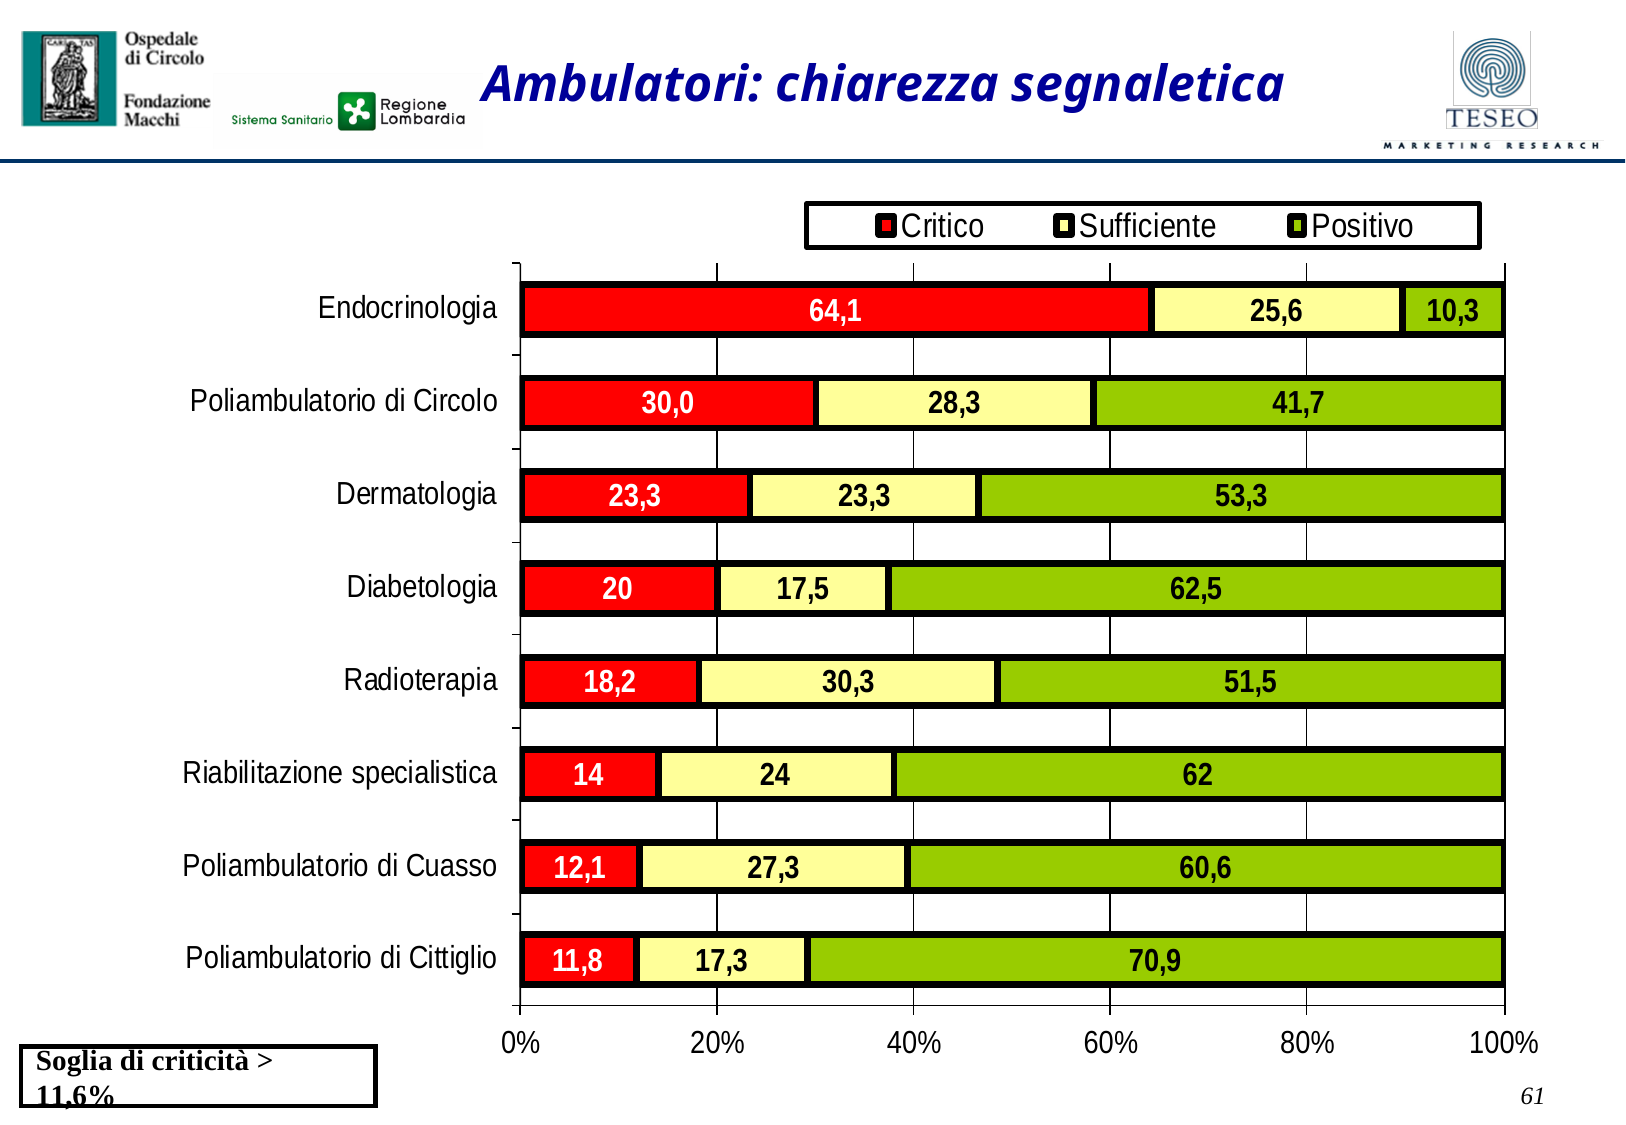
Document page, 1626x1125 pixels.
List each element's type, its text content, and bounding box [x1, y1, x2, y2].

text_box Ambulatori: chiarezza segnaletica [340, 18, 1427, 144]
text_box Soglia di criticità > 11,6% [21, 1046, 376, 1106]
picture [0, 192, 1581, 1077]
picture [1381, 31, 1604, 149]
picture [21, 31, 483, 149]
